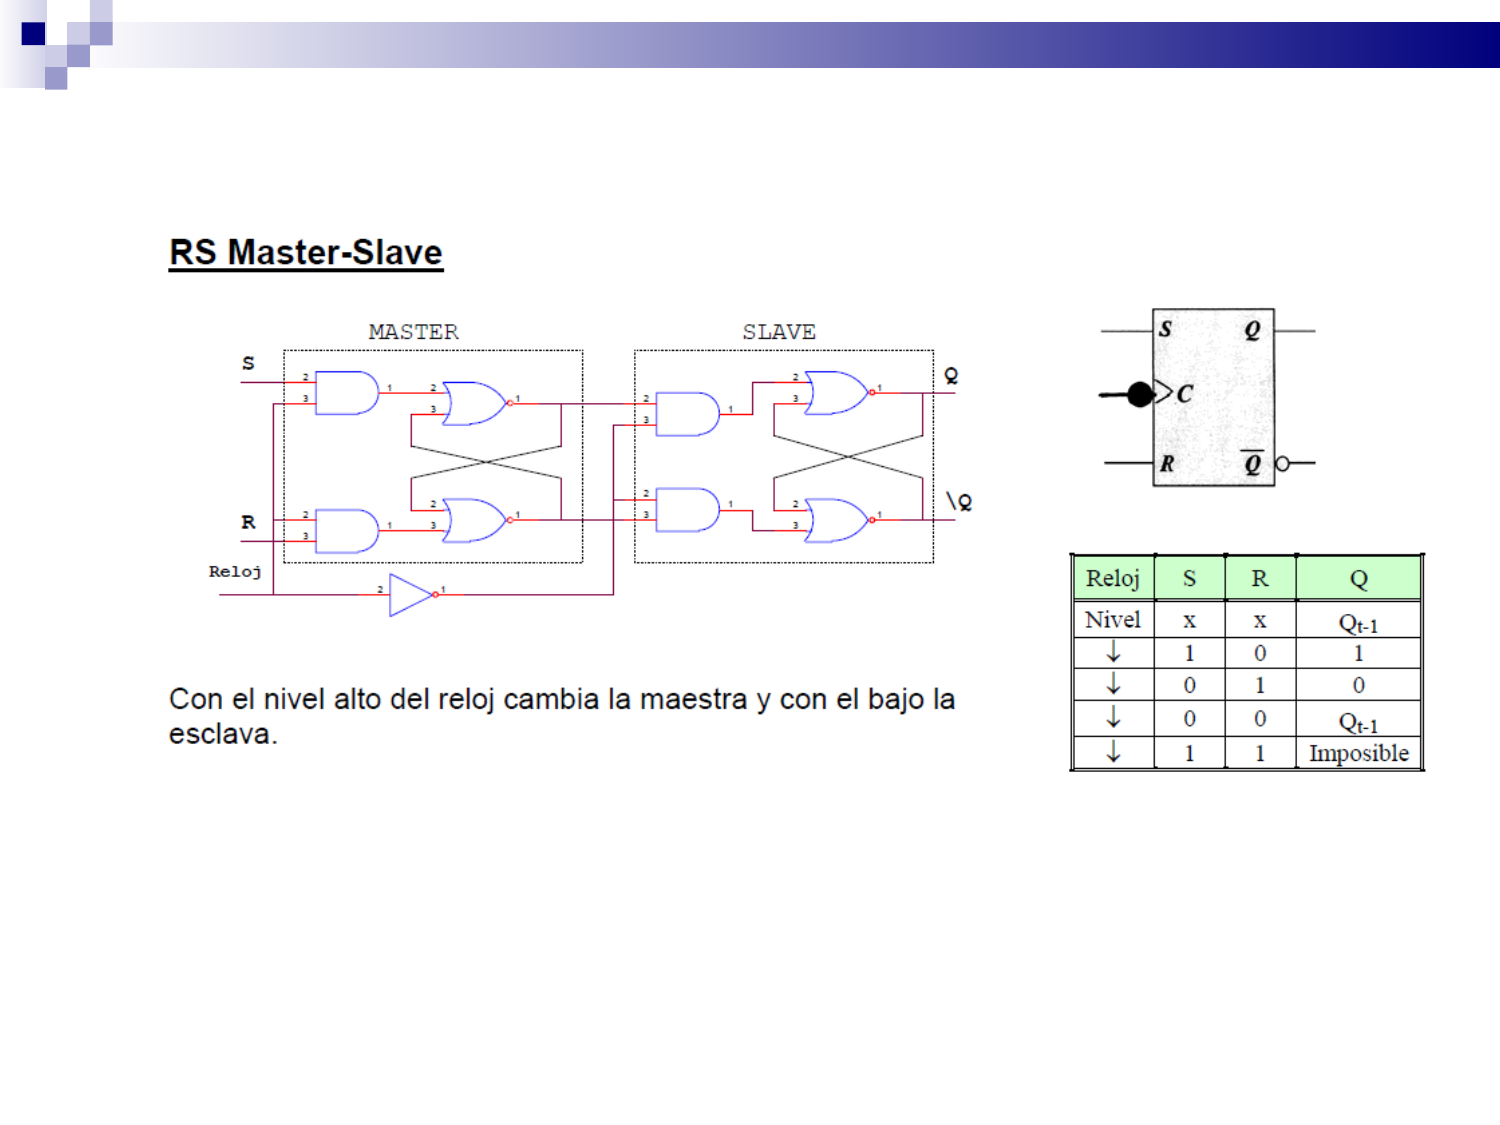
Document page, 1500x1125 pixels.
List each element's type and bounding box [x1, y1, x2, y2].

picture [135, 220, 1453, 807]
